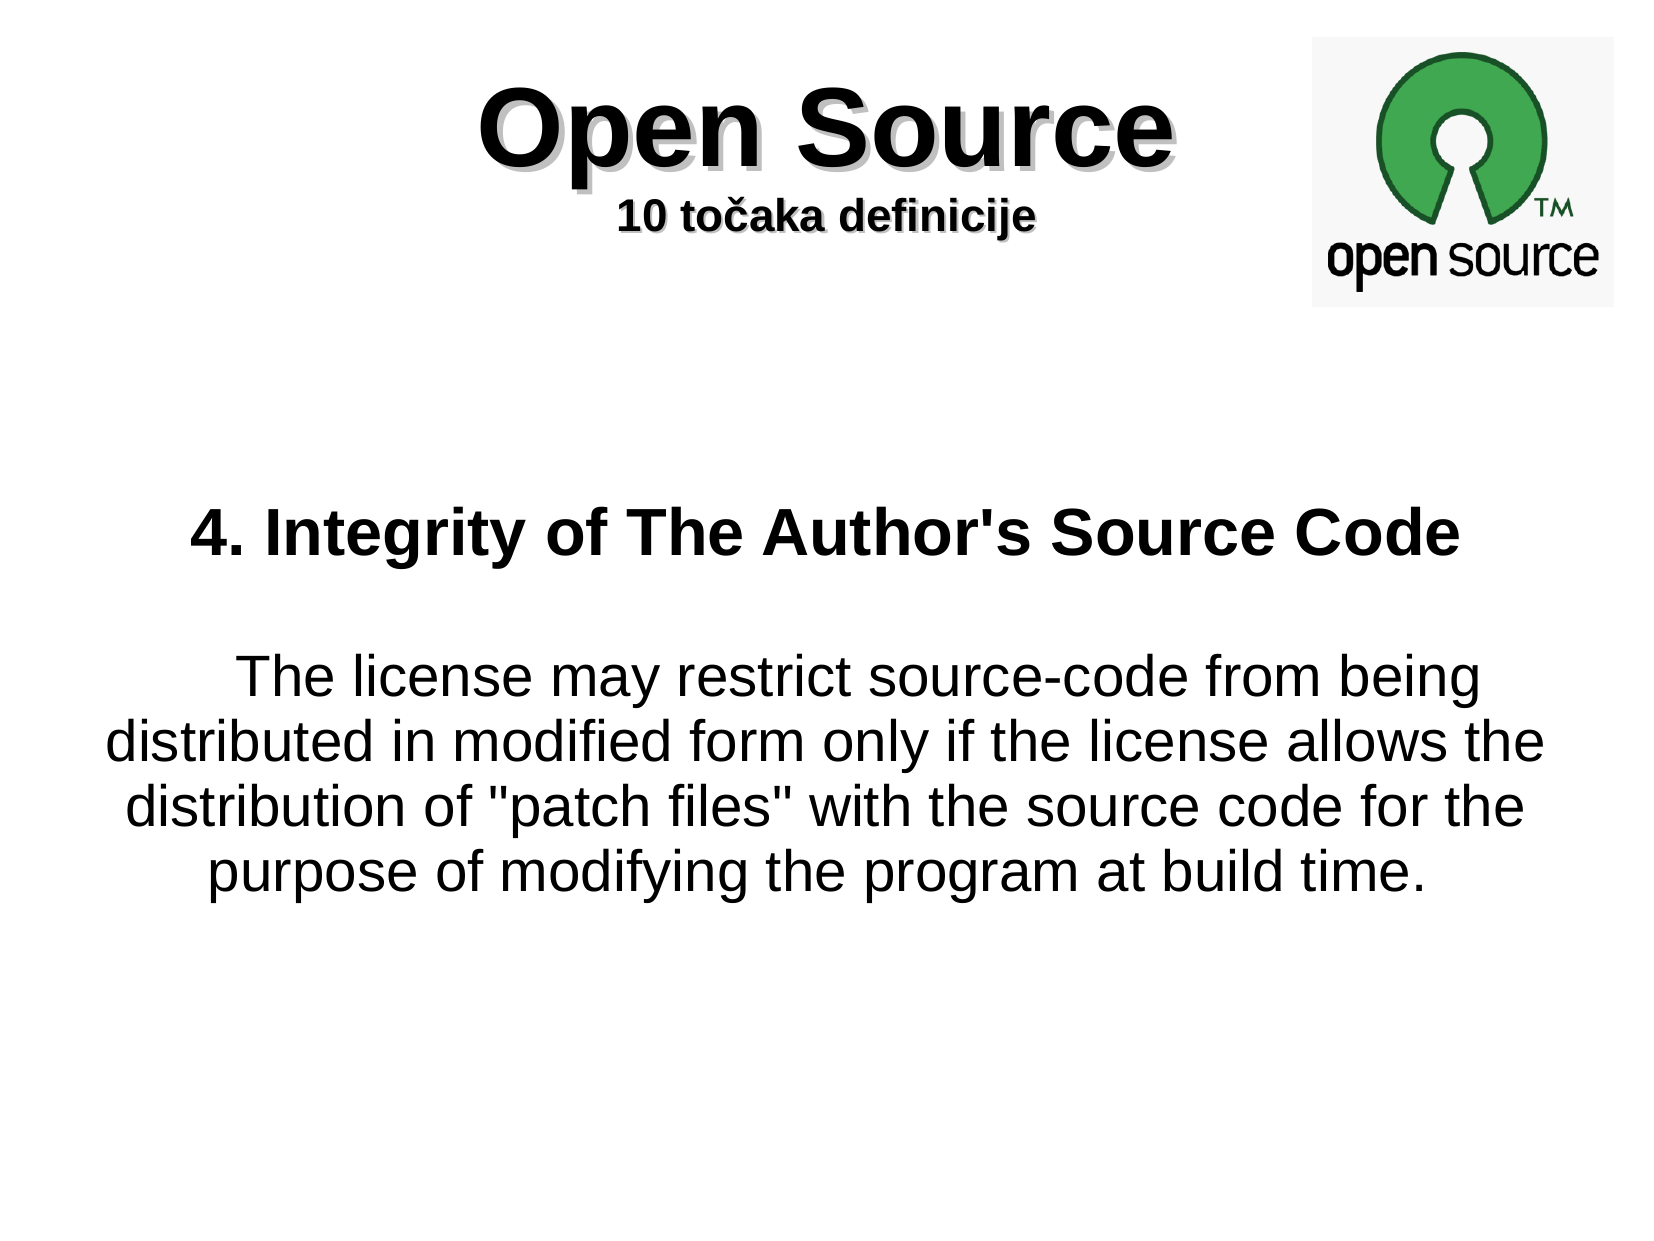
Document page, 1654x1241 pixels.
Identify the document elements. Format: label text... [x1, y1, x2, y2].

subtitle 4. Integrity of The Author's Source Code The license may restrict source-code from being distributed in modified form only if the license allows the distribution of "patch files" with the source code for the purpose of modifying the program at build time. [82, 297, 1571, 1102]
title Open Source 10 točaka definicije [82, 49, 1312, 257]
picture [1312, 37, 1614, 307]
